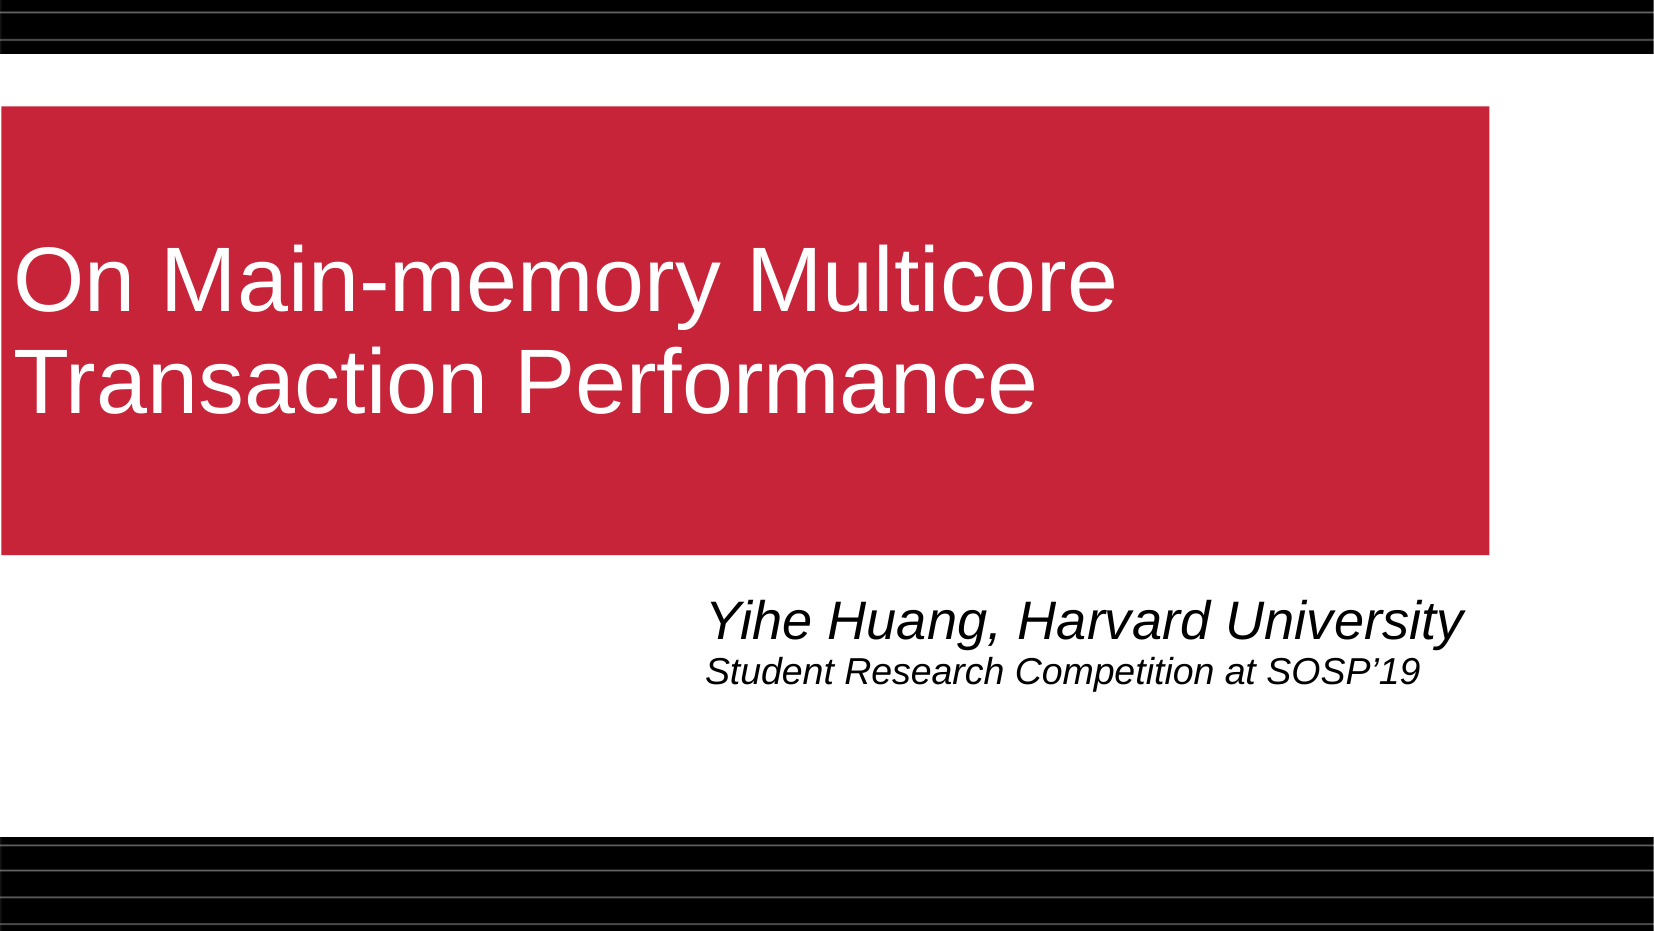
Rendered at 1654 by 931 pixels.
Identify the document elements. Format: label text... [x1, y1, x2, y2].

subtitle Yihe Huang, Harvard University Student Research Competition at SOSP’19 [705, 590, 1489, 804]
picture [0, 0, 1654, 54]
picture [0, 837, 1654, 931]
title On Main-memory Multicore Transaction Performance [1, 106, 1490, 556]
